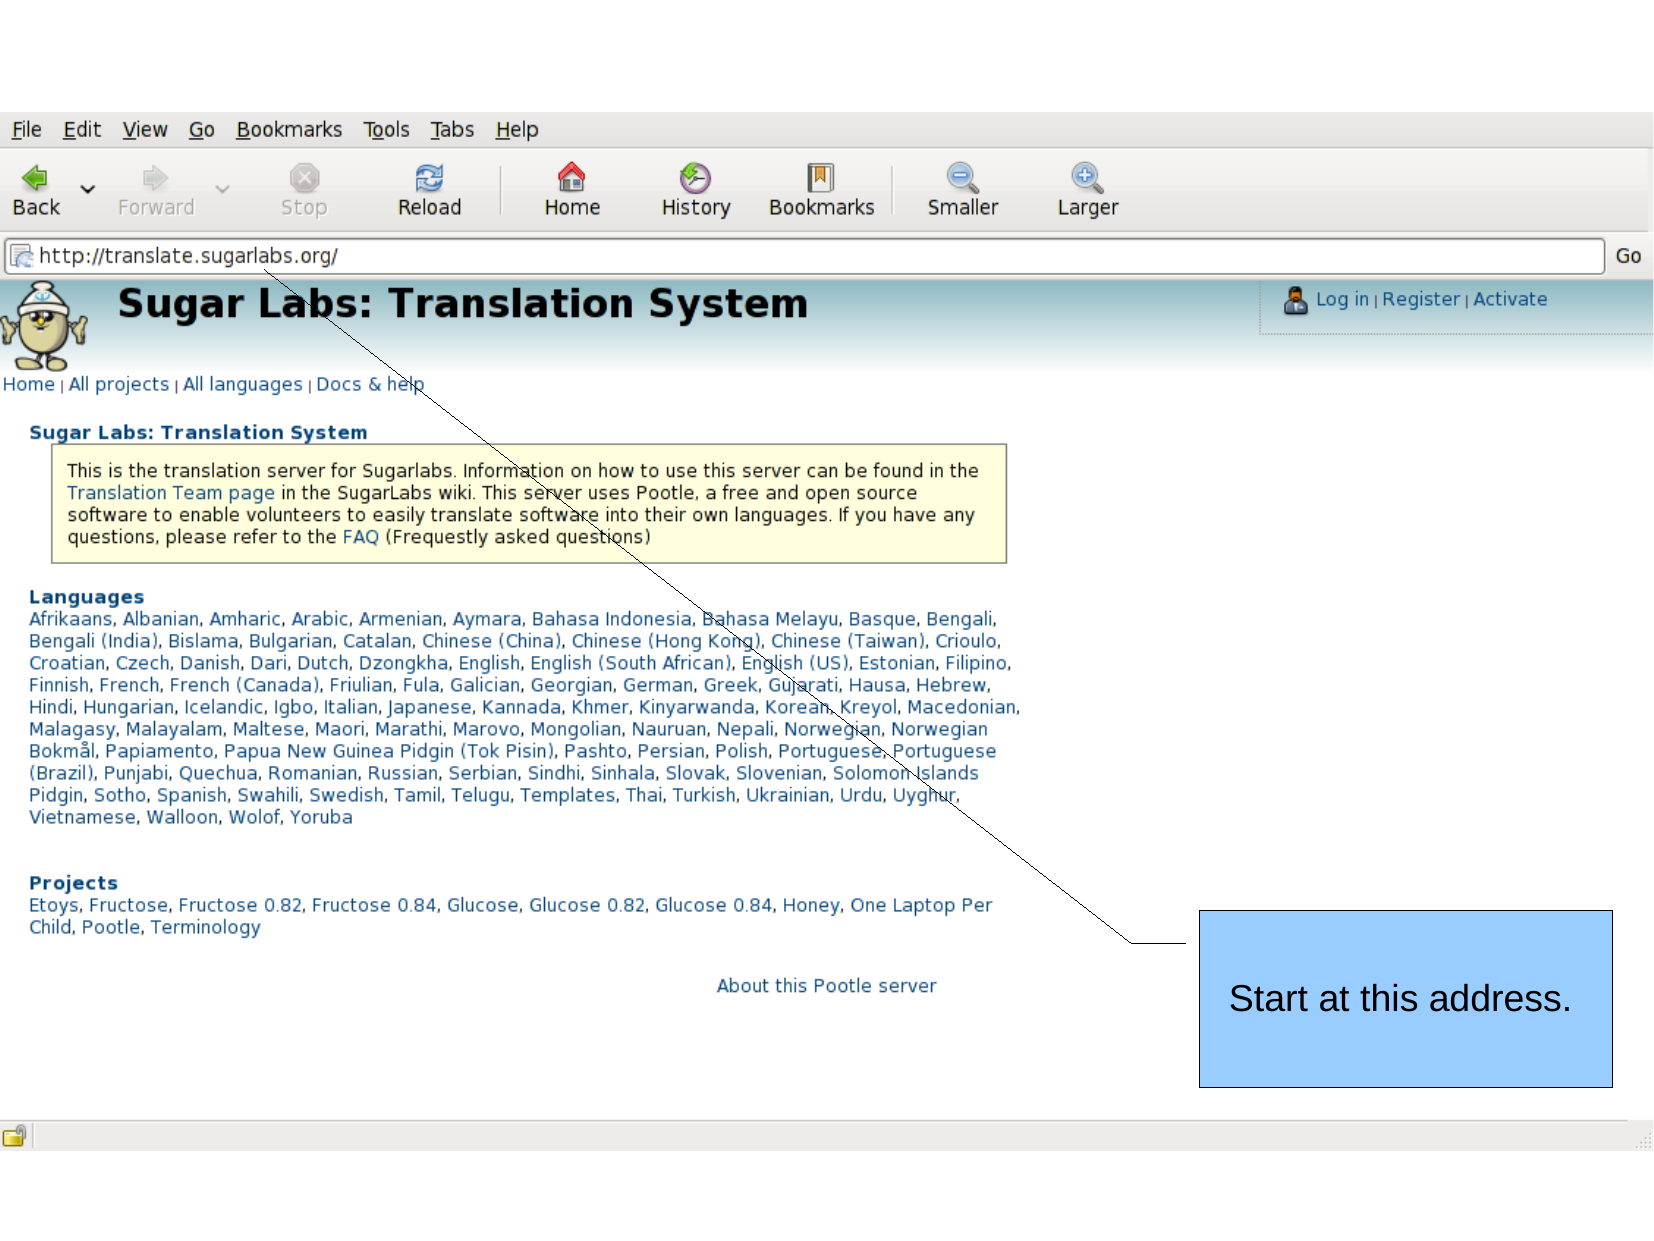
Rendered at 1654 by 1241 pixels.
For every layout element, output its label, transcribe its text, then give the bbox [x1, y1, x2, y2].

picture [0, 112, 1654, 1151]
text_box Start at this address. [1200, 910, 1613, 1088]
